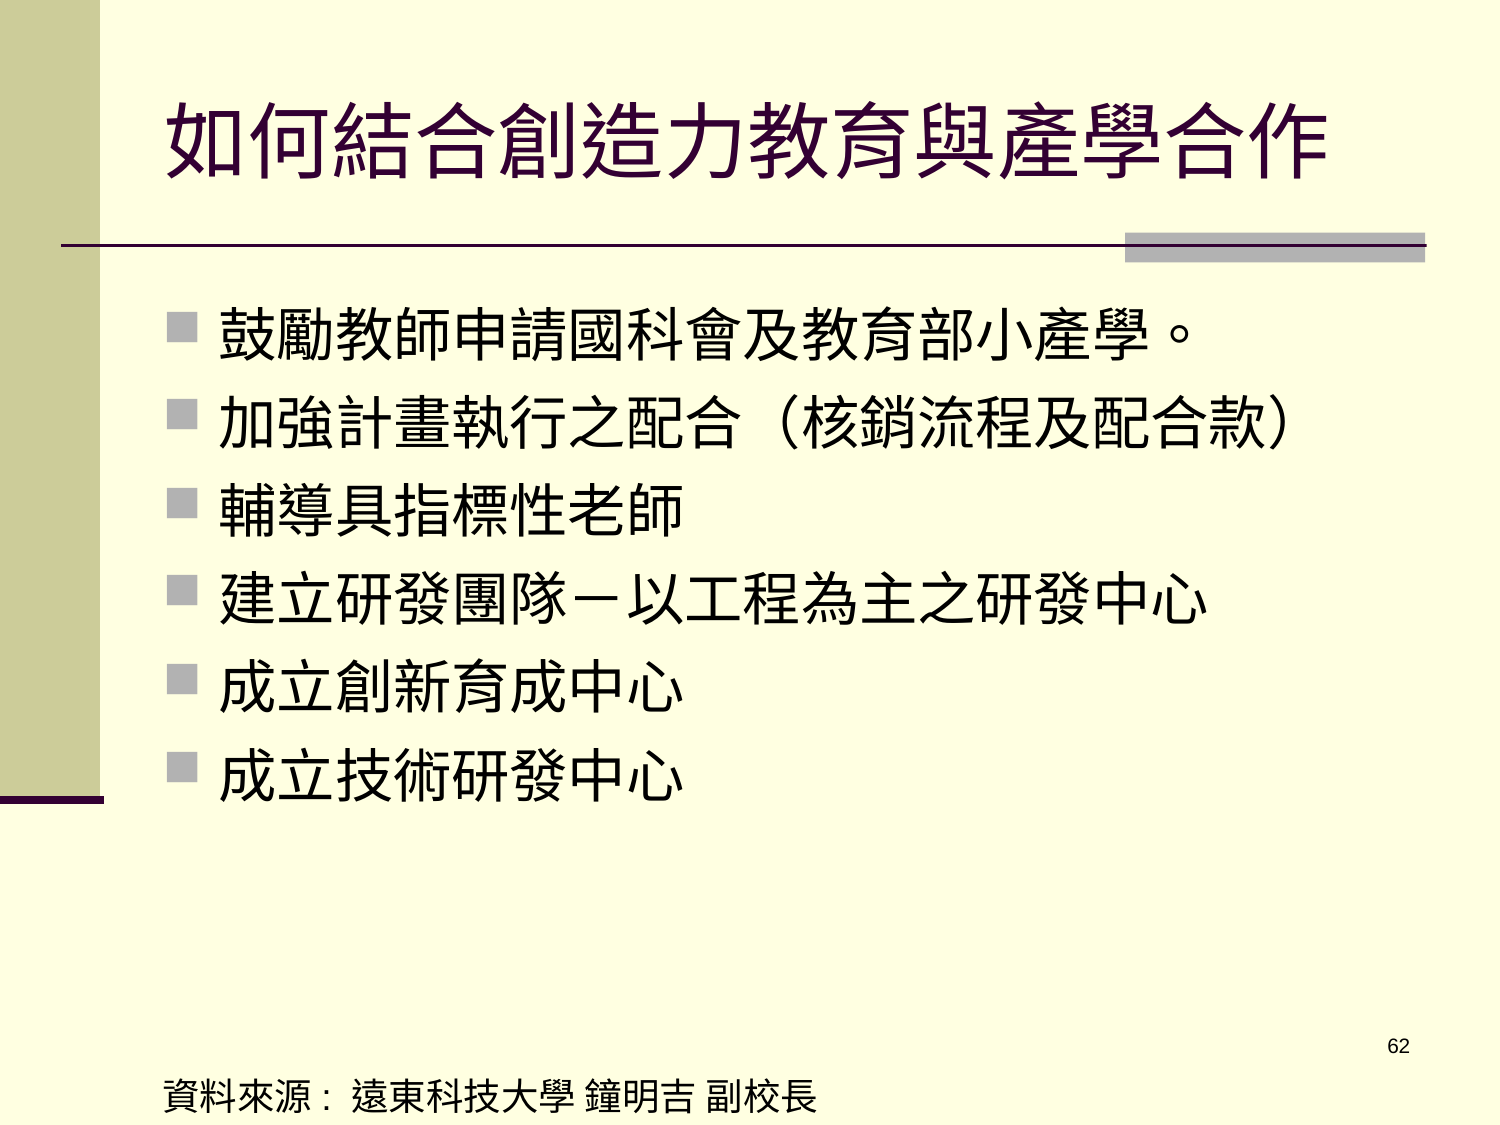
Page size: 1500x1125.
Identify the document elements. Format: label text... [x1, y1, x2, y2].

title 如何結合創造力教育與產學合作 [150, 45, 1426, 234]
text_box 資料來源: 遠東科技大學 鐘明吉 副校長 [147, 1064, 845, 1125]
text_box 鼓勵教師申請國科會及教育部小產學。 加強計畫執行之配合（核銷流程及配合款） 輔導具指標性老師 建立研發團隊－以工程為主之研發中心 成立創新育成中心 成立技術研發中心 [147, 290, 1457, 1035]
